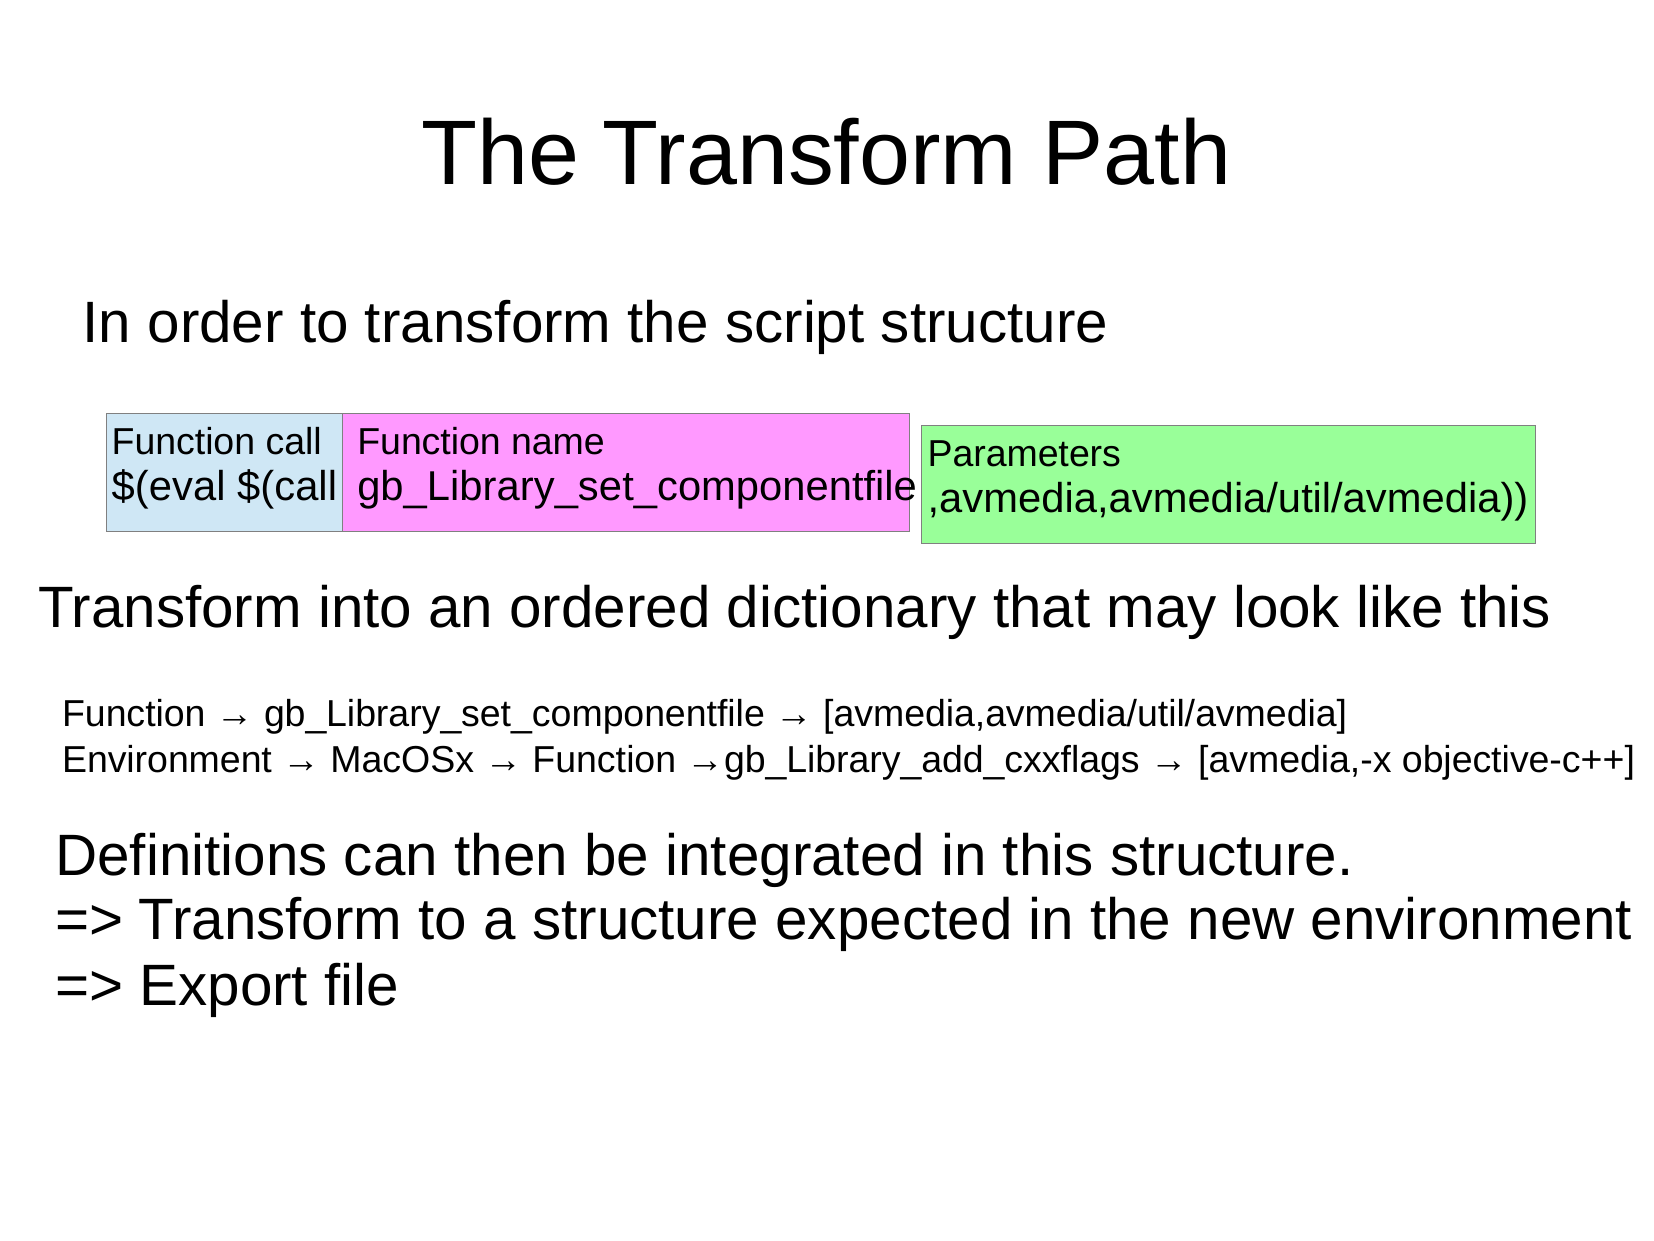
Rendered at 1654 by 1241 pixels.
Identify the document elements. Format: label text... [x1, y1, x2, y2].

text_box Function → gb_Library_set_componentfile → [avmedia,avmedia/util/avmedia] Environment → MacOSx → Function →gb_Library_add_cxxflags → [avmedia,-x objective-c++] [47, 685, 1654, 789]
text_box Function name gb_Library_set_componentfile [342, 413, 910, 532]
list In order to transform the script structure [82, 290, 1571, 378]
title The Transform Path [82, 49, 1571, 257]
text_box Transform into an ordered dictionary that may look like this [23, 566, 1569, 647]
text_box Definitions can then be integrated in this structure. => Transform to a structure expected in the new environment => Export file [40, 814, 1649, 1025]
text_box Function call $(eval $(call [106, 413, 342, 532]
text_box Parameters ,avmedia,avmedia/util/avmedia)) [921, 425, 1536, 544]
